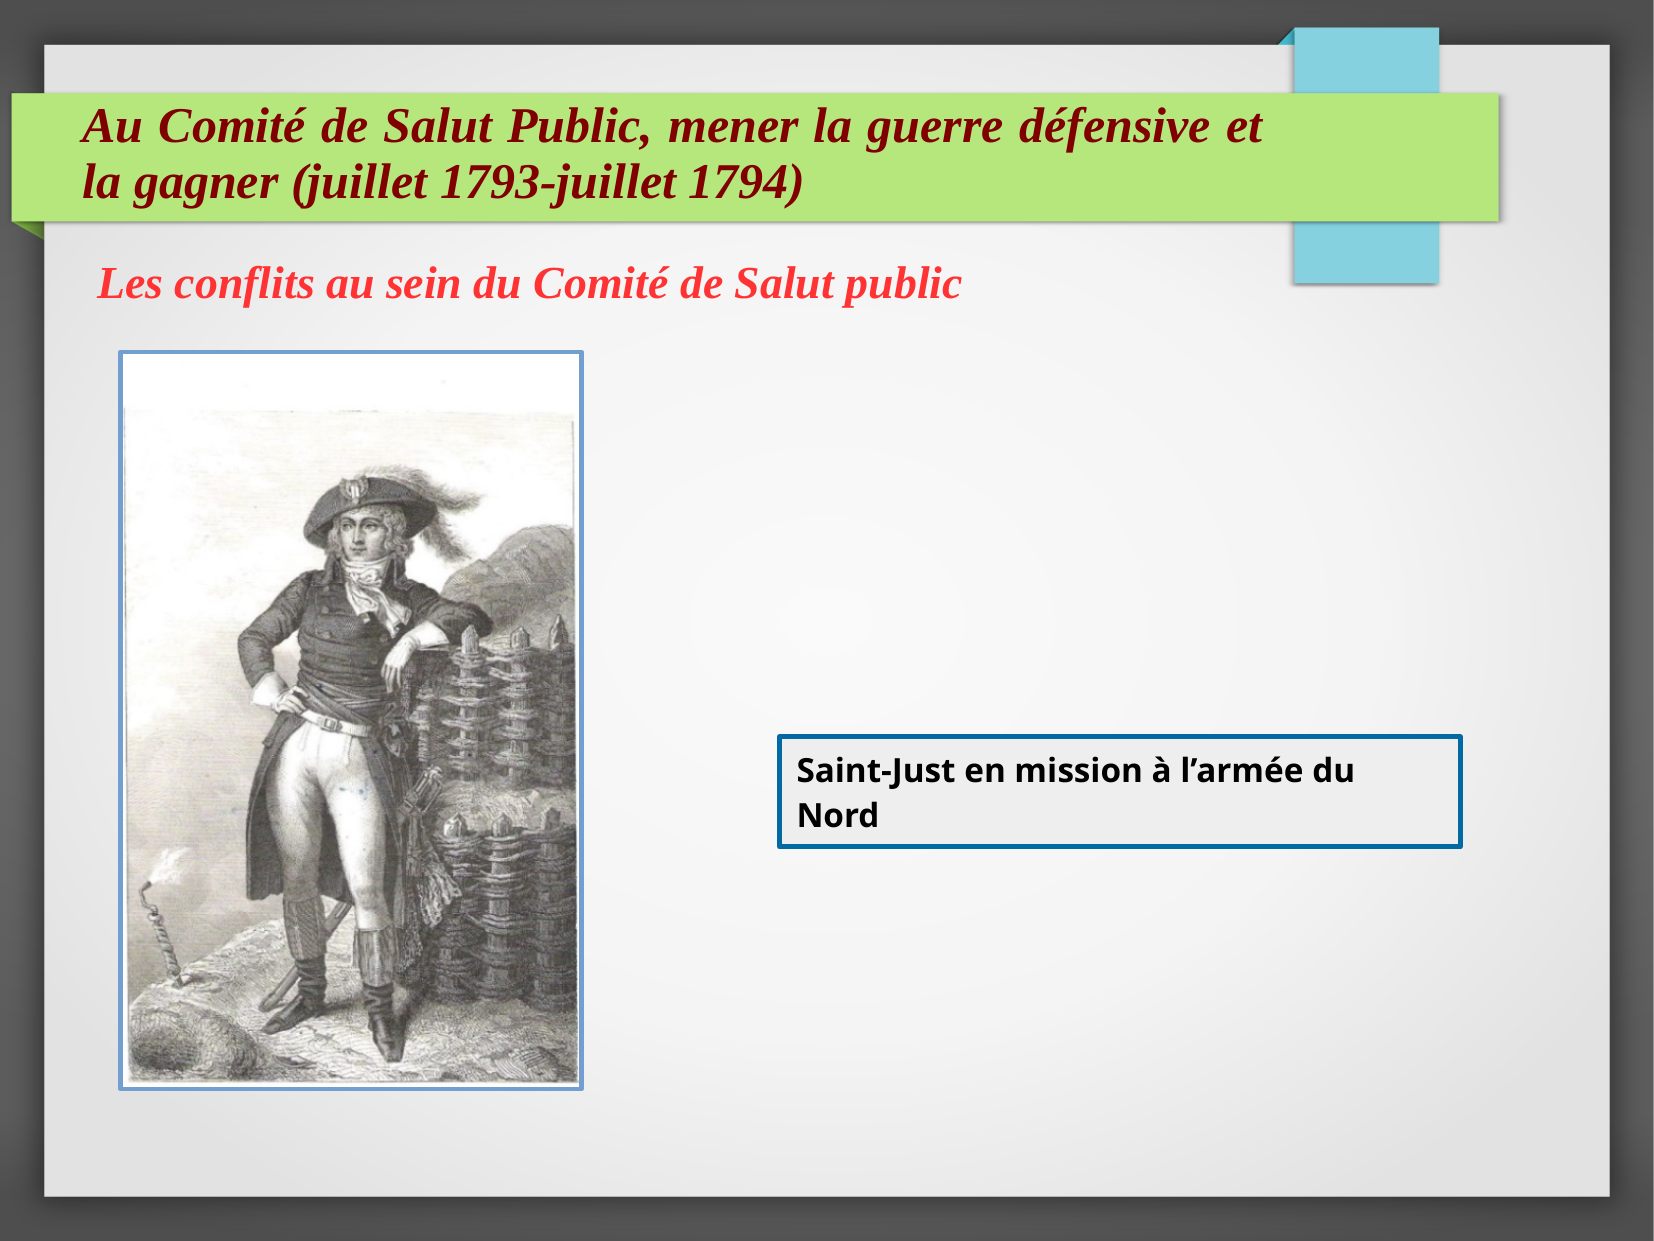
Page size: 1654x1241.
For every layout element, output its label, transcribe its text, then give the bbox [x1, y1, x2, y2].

title Au Comité de Salut Public, mener la guerre défensive et la gagner (juillet 1793-juillet 1794) [82, 94, 1264, 213]
text_box Saint-Just en mission à l’armée du Nord [779, 743, 1461, 841]
text_box Les conflits au sein du Comité de Salut public [82, 236, 1134, 331]
picture [0, 0, 1654, 1241]
